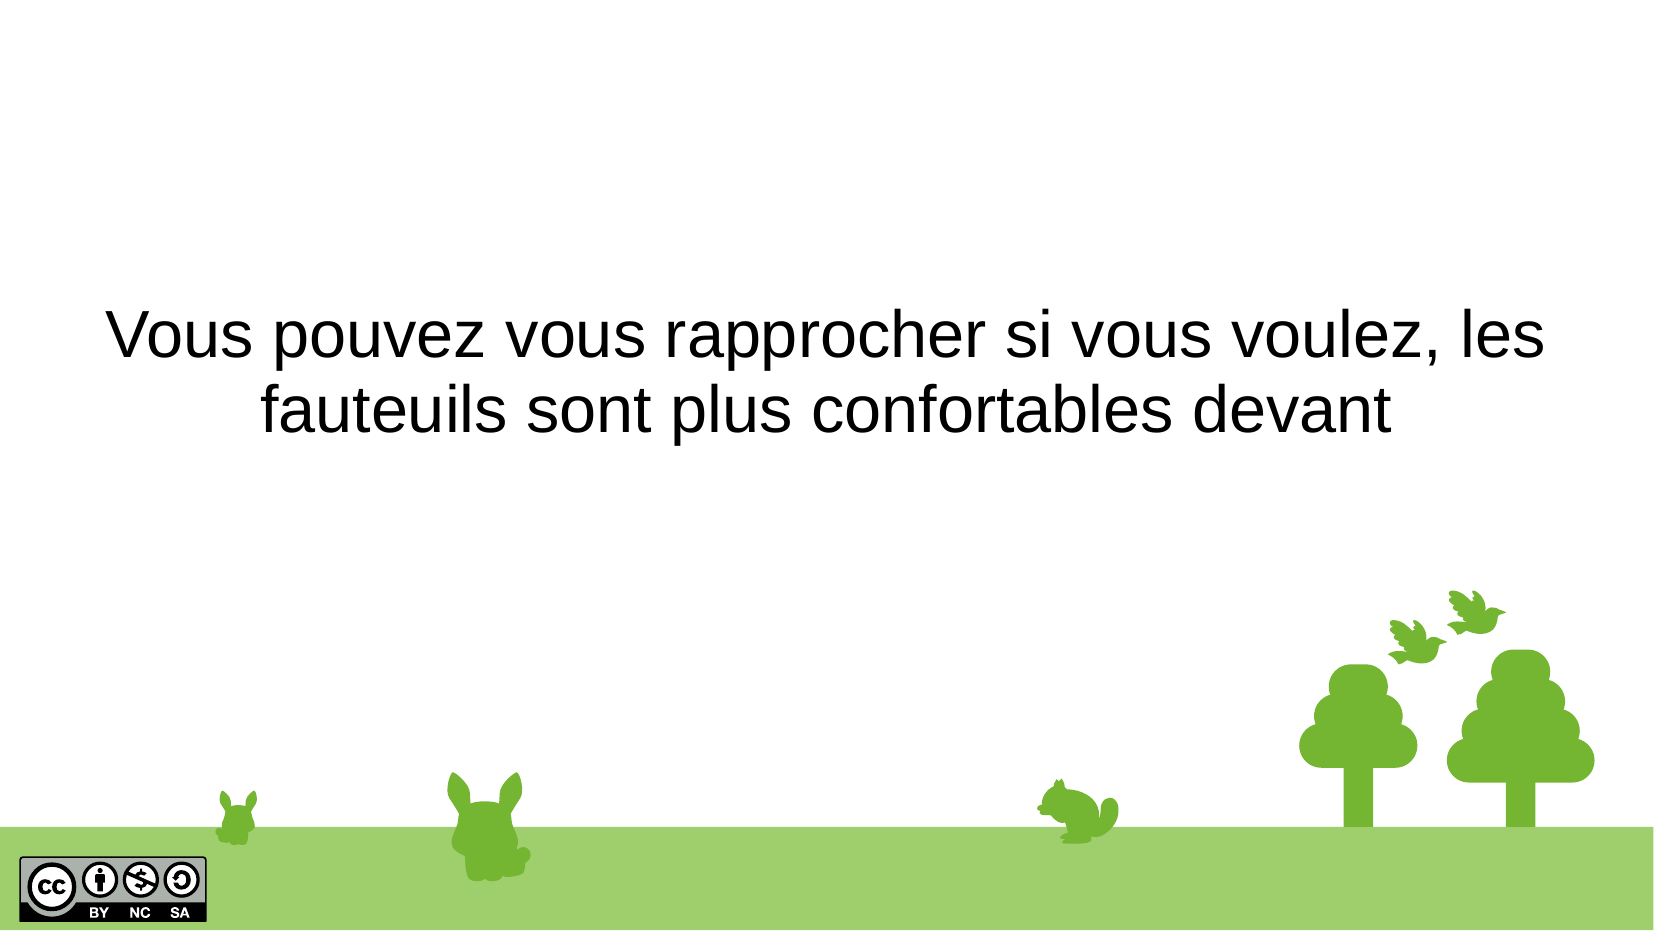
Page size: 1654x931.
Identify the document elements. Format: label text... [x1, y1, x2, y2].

text_box Vous pouvez vous rapprocher si vous voulez, les fauteuils sont plus confortables devant [88, 29, 1565, 715]
